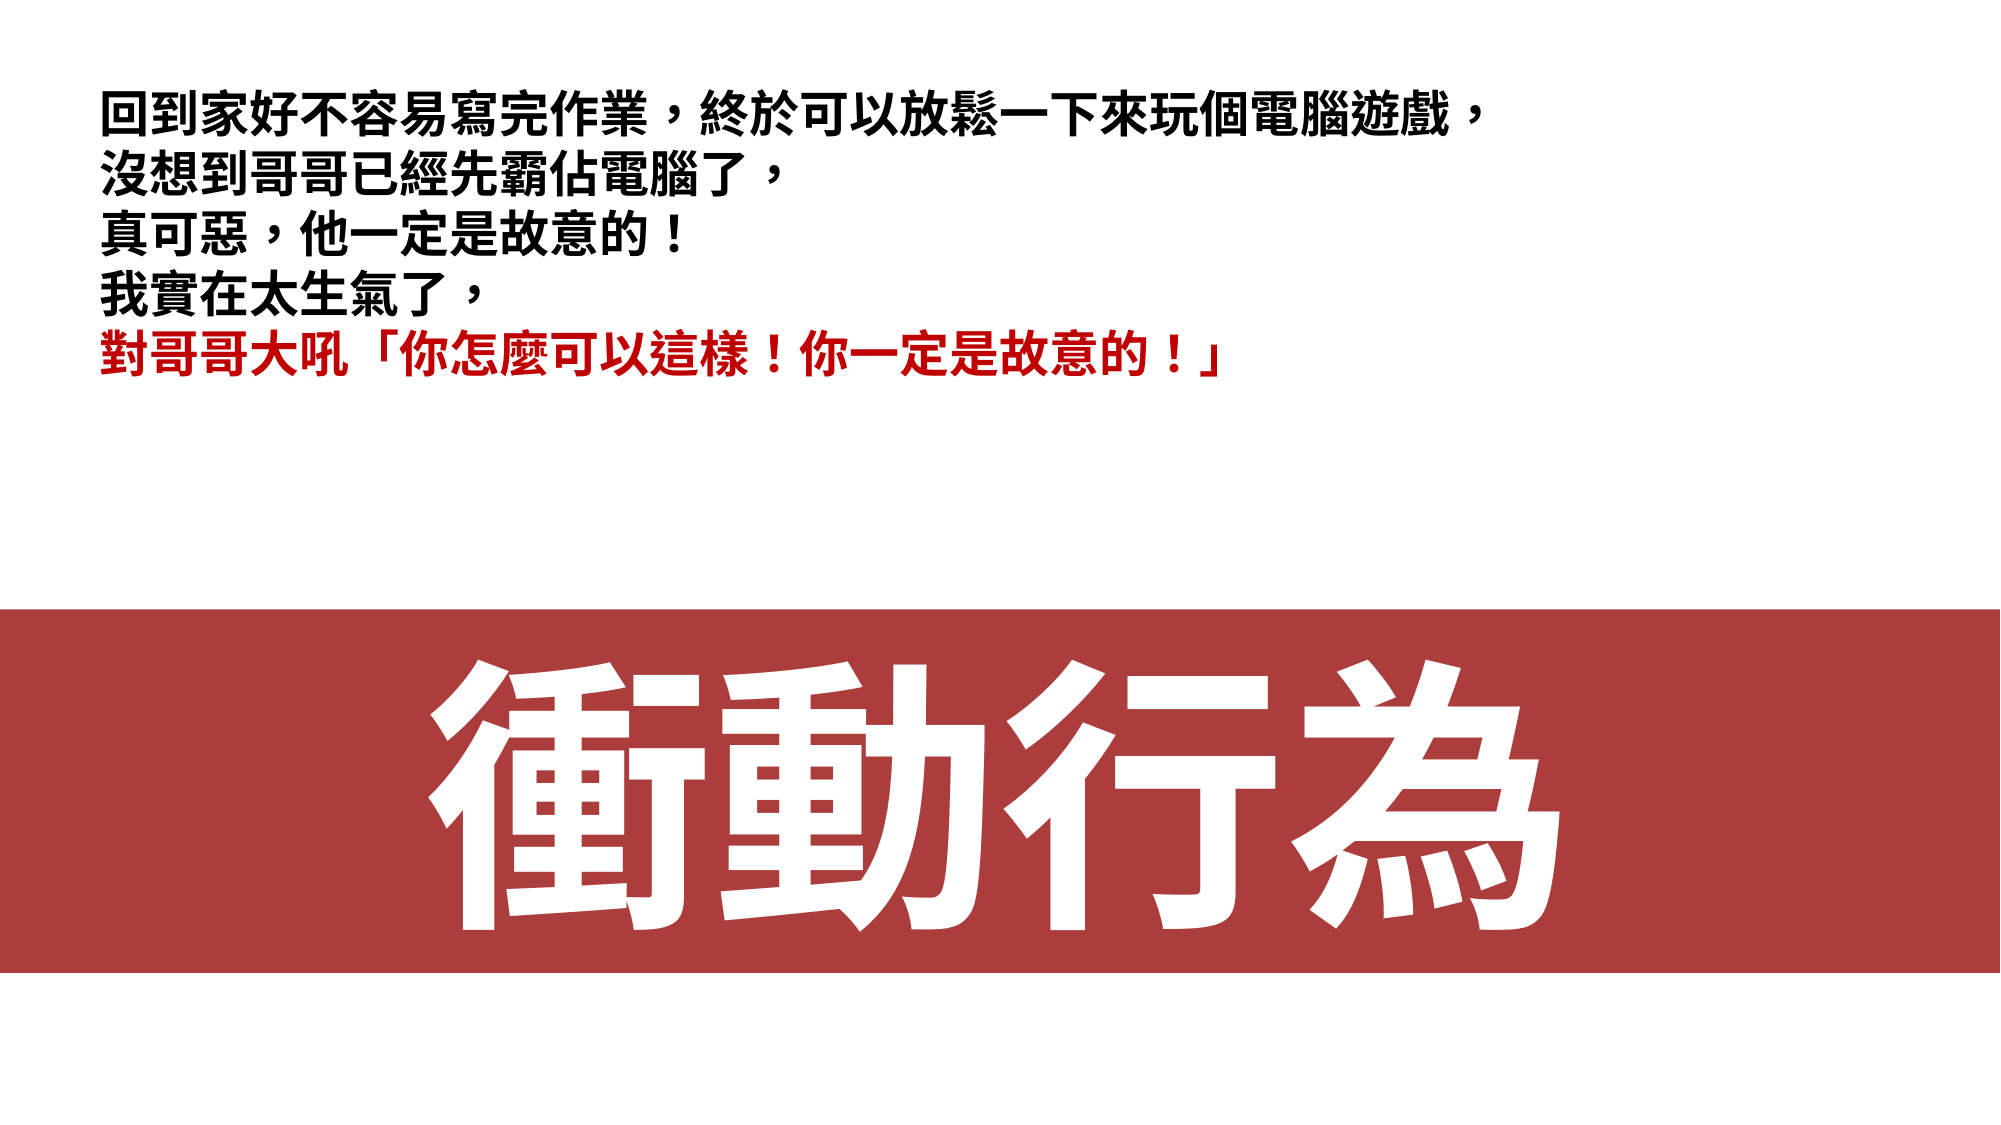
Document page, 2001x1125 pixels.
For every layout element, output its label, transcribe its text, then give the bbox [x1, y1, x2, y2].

text_box 回到家好不容易寫完作業，終於可以放鬆一下來玩個電腦遊戲，沒想到哥哥已經先霸佔電腦了， 真可惡，他一定是故意的！ 我實在太生氣了， 對哥哥大吼「你怎麼可以這樣！你一定是故意的！」 [85, 75, 1467, 390]
text_box 衝動行為 [0, 609, 2000, 973]
